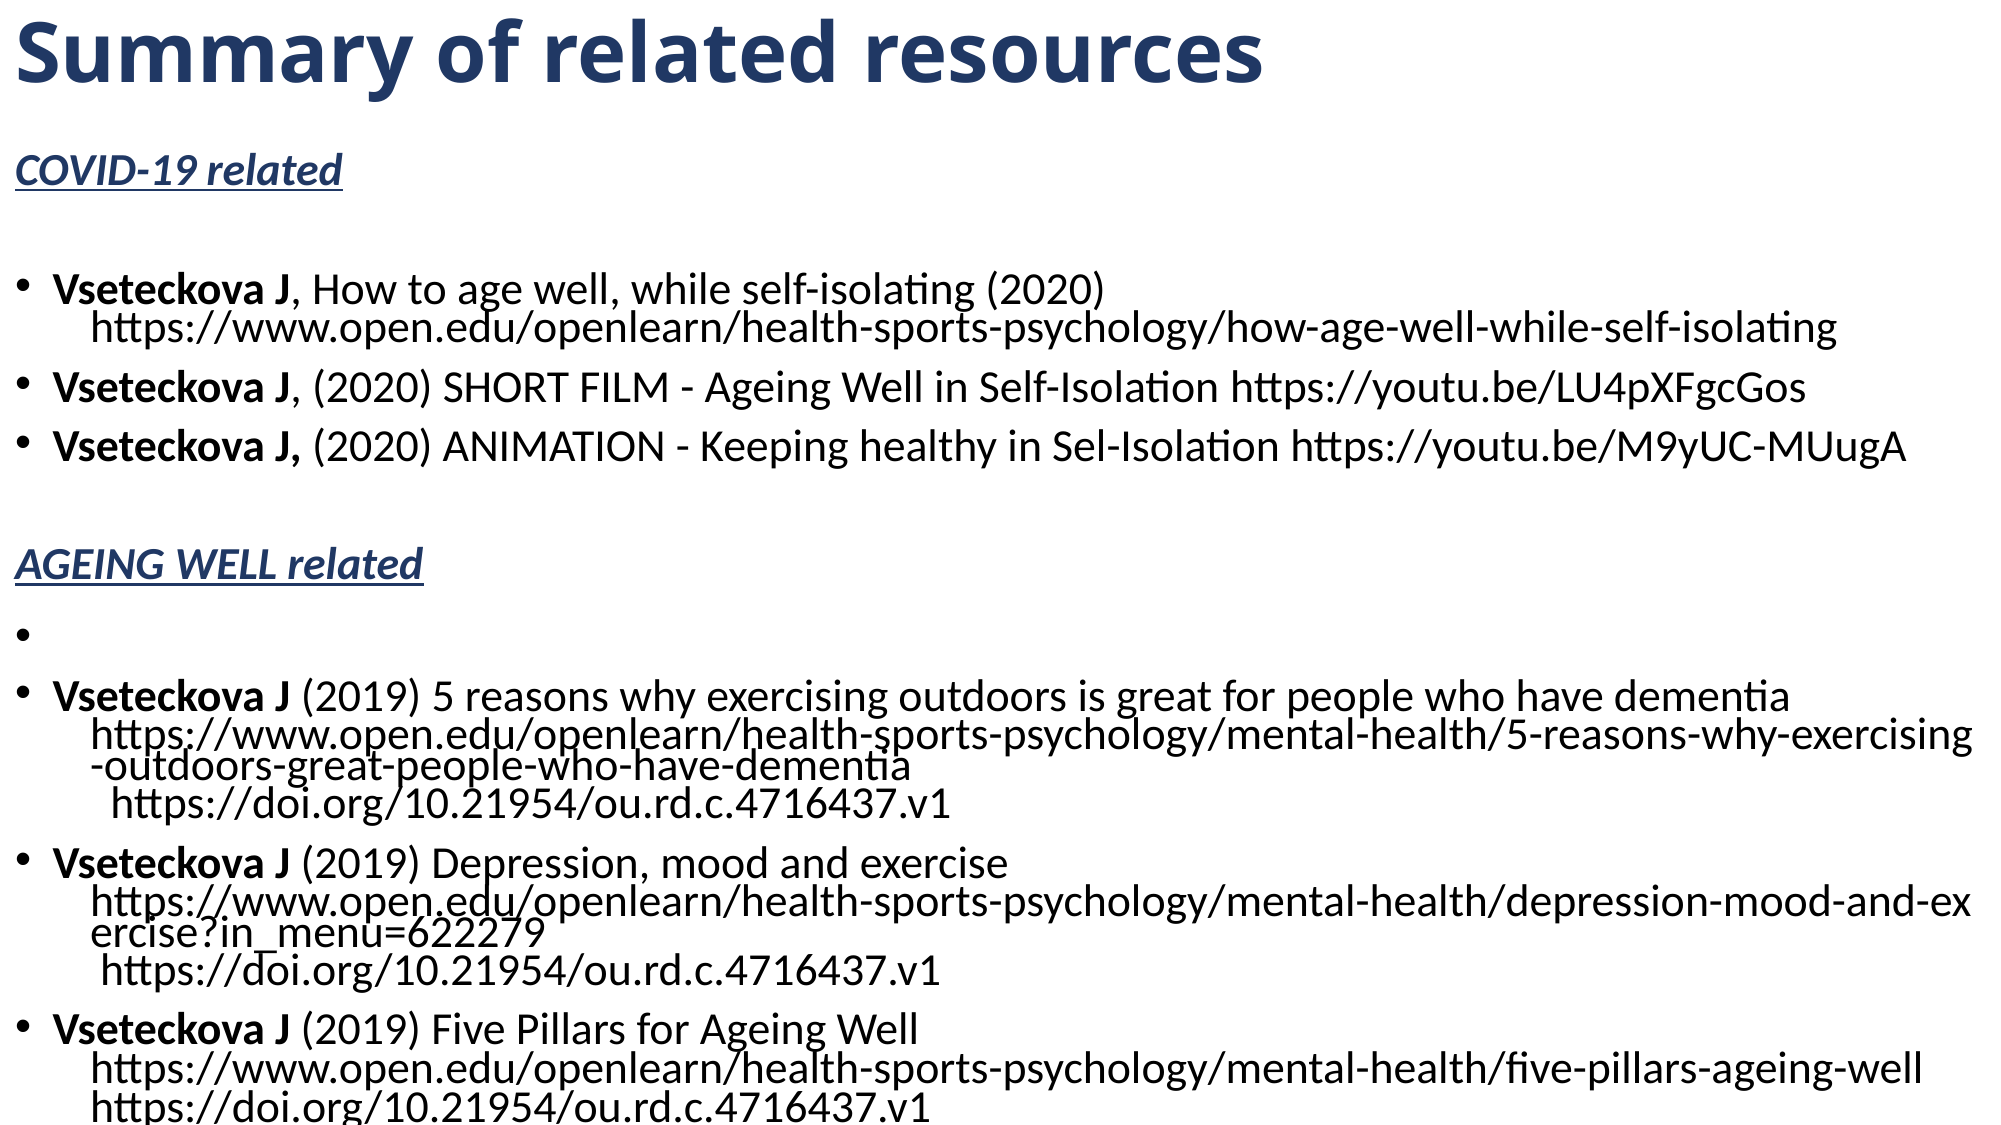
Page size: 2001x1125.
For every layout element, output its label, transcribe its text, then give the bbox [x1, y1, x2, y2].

list COVID-19 related Vseteckova J, How to age well, while self-isolating (2020) https://www.open.edu/openlearn/health-sports-psychology/how-age-well-while-self-isolating Vseteckova J, (2020) SHORT FILM - Ageing Well in Self-Isolation https://youtu.be/LU4pXFgcGos Vseteckova J, (2020) ANIMATION - Keeping healthy in Sel-Isolation https://youtu.be/M9yUC-MUugA AGEING WELL related Vseteckova J (2019) 5 reasons why exercising outdoors is great for people who have dementia https://www.open.edu/openlearn/health-sports-psychology/mental-health/5-reasons-why-exercising-outdoors-great-people-who-have-dementia https://doi.org/10.21954/ou.rd.c.4716437.v1 Vseteckova J (2019) Depression, mood and exercise https://www.open.edu/openlearn/health-sports-psychology/mental-health/depression-mood-and-exercise?in_menu=622279 https://doi.org/10.21954/ou.rd.c.4716437.v1 Vseteckova J (2019) Five Pillars for Ageing Well https://www.open.edu/openlearn/health-sports-psychology/mental-health/five-pillars-ageing-well https://doi.org/10.21954/ou.rd.c.4716437.v1 [0, 147, 2000, 1125]
title Summary of related resources [0, 0, 1863, 112]
